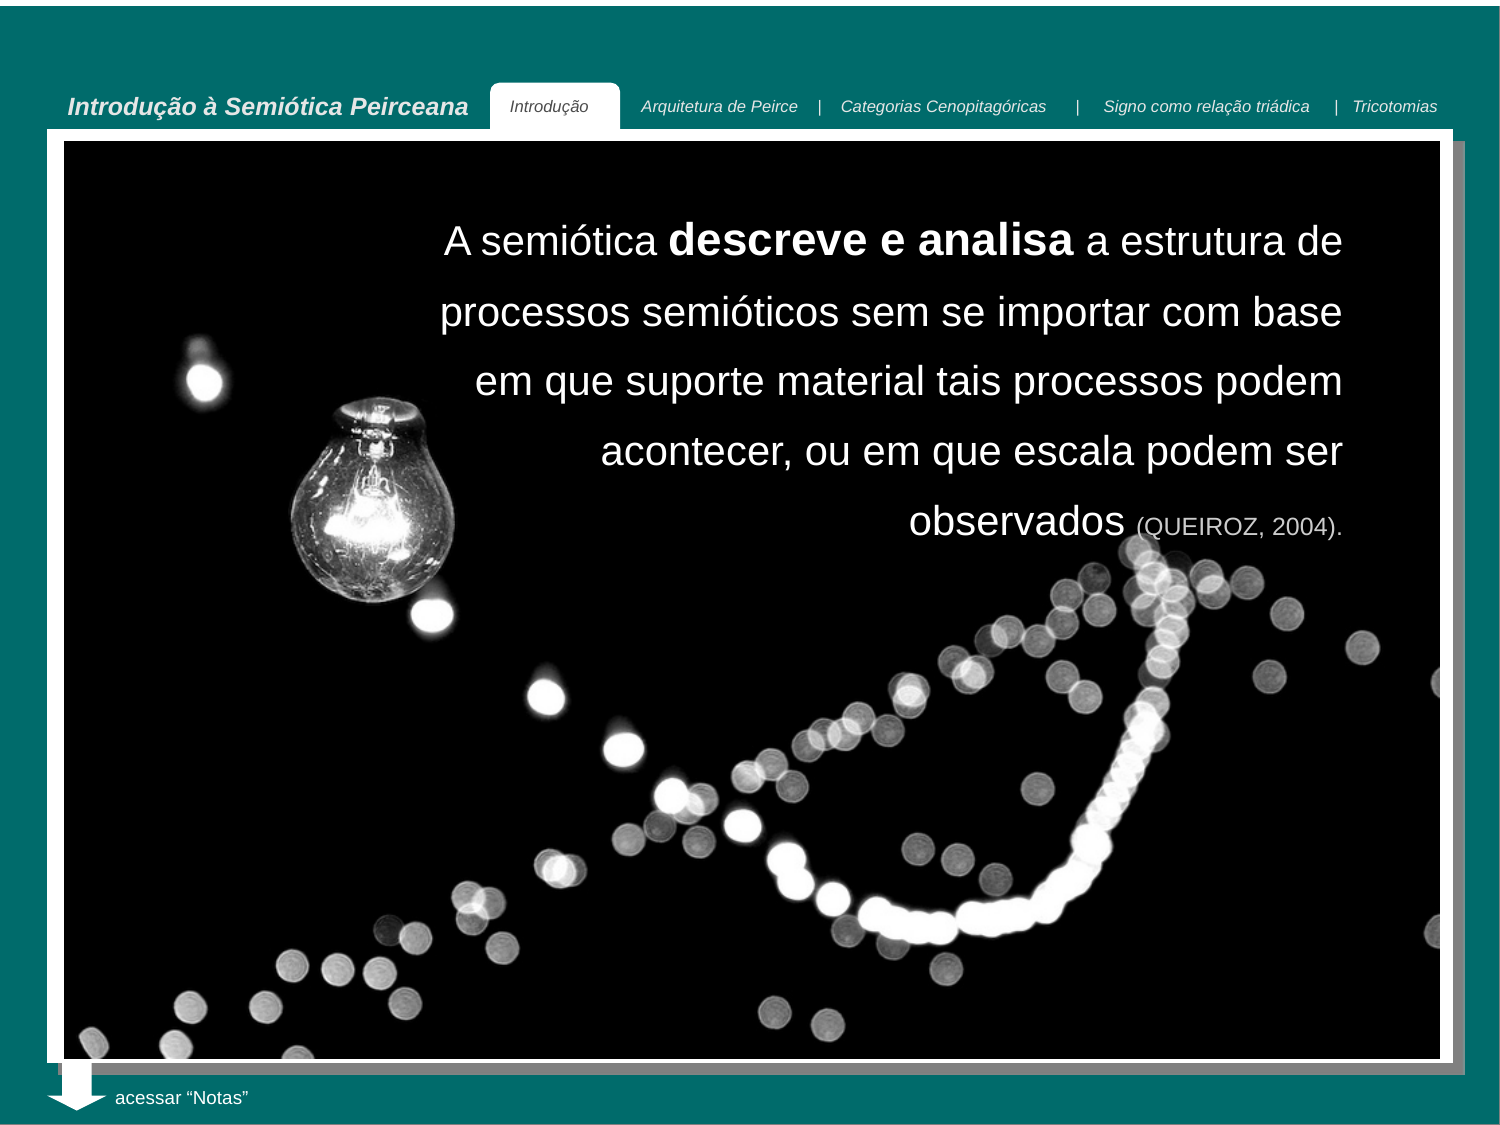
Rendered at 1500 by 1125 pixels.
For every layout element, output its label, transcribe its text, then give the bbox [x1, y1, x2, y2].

text_box acessar “Notas” [100, 1080, 278, 1116]
picture [64, 141, 1440, 1059]
text_box A semiótica descreve e analisa a estrutura de processos semióticos sem se importar com base em que suporte material tais processos podem acontecer, ou em que escala podem ser observados (QUEIROZ, 2004). [413, 181, 1359, 526]
text_box [47, 1051, 100, 1111]
